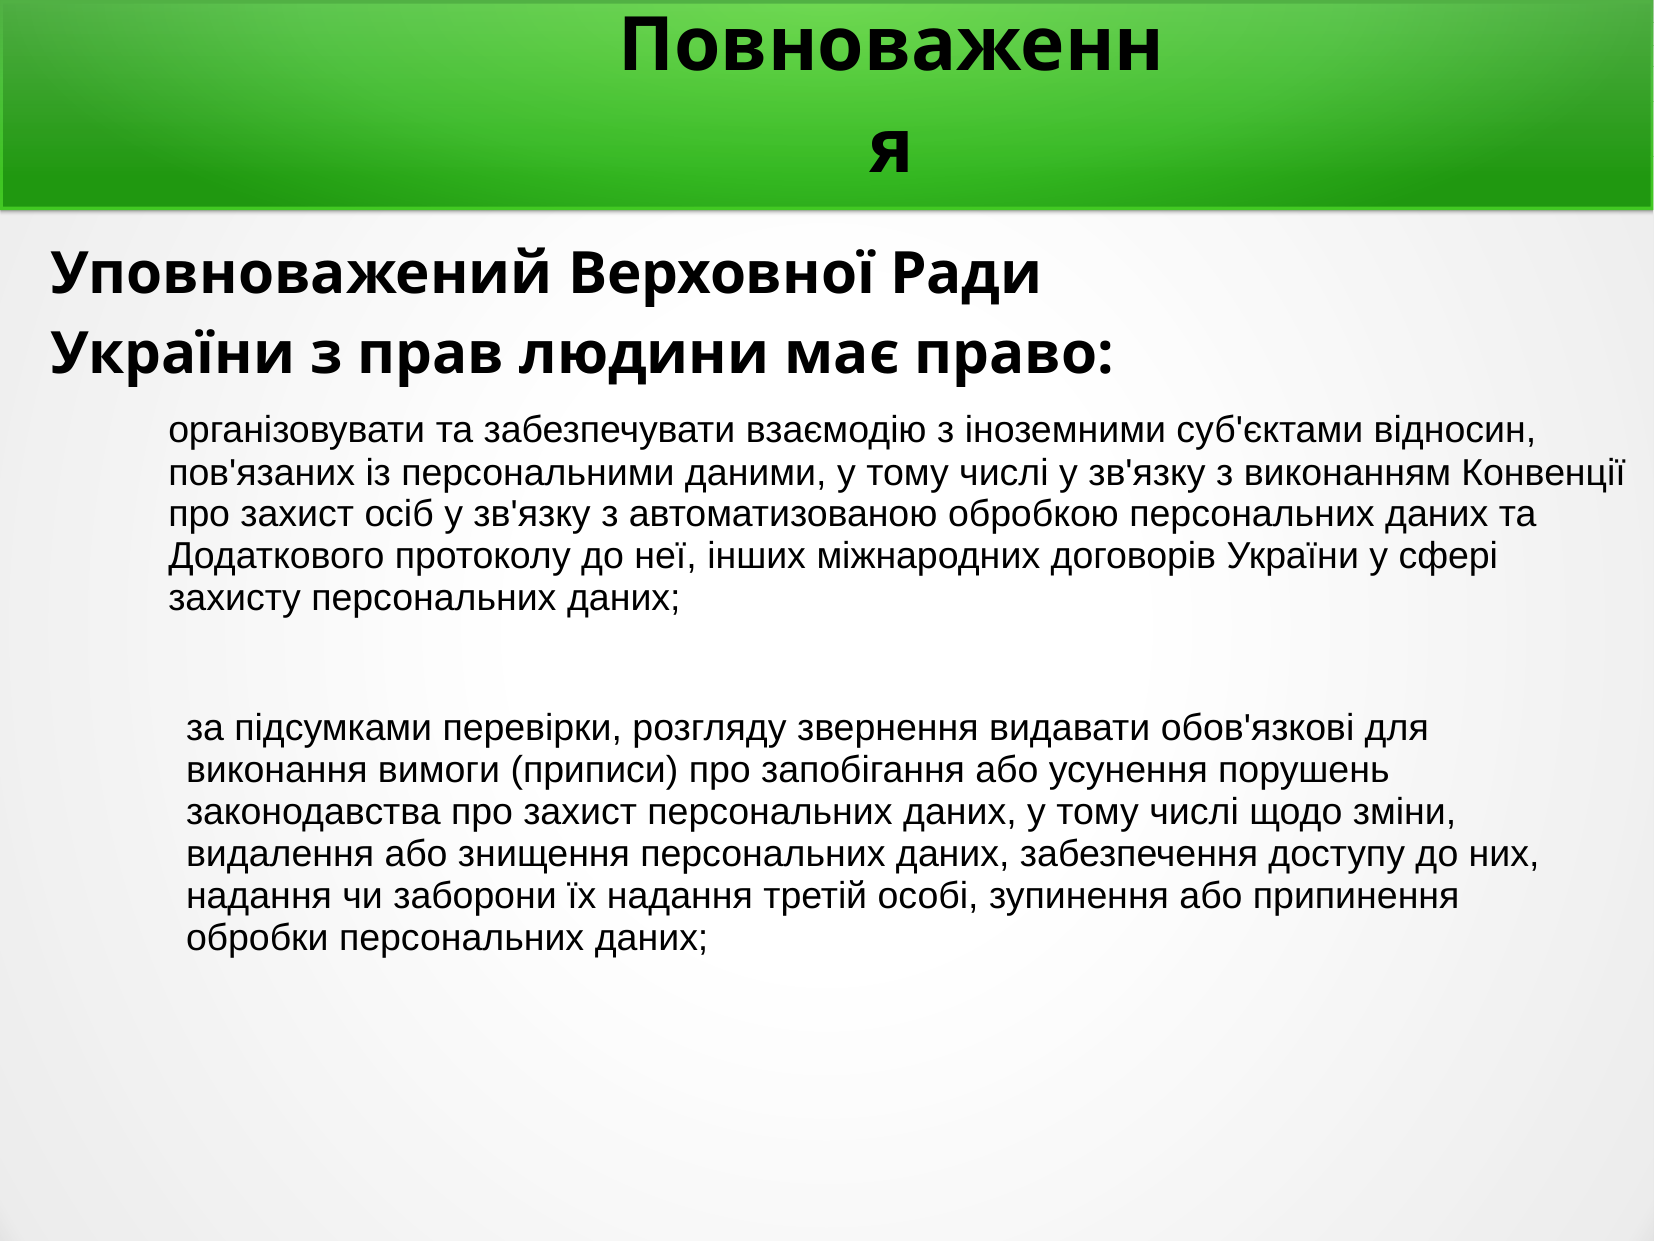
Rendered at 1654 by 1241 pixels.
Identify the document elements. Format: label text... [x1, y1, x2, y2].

text_box за підсумками перевірки, розгляду звернення видавати обов'язкові для виконання вимоги (приписи) про запобігання або усунення порушень законодавства про захист персональних даних, у тому числі щодо зміни, видалення або знищення персональних даних, забезпечення доступу до них, надання чи заборони їх надання третій особі, зупинення або припинення обробки персональних даних; [171, 699, 1625, 967]
text_box організовувати та забезпечувати взаємодію з іноземними суб'єктами відносин, пов'язаних із персональними даними, у тому числі у зв'язку з виконанням Конвенції про захист осіб у зв'язку з автоматизованою обробкою персональних даних та Додаткового протоколу до неї, інших міжнародних договорів України у сфері захисту персональних даних; [153, 401, 1647, 627]
text_box Повноваження [602, 35, 1182, 150]
text_box Уповноважений Верховної Ради України з прав людини має право: [35, 224, 1193, 348]
